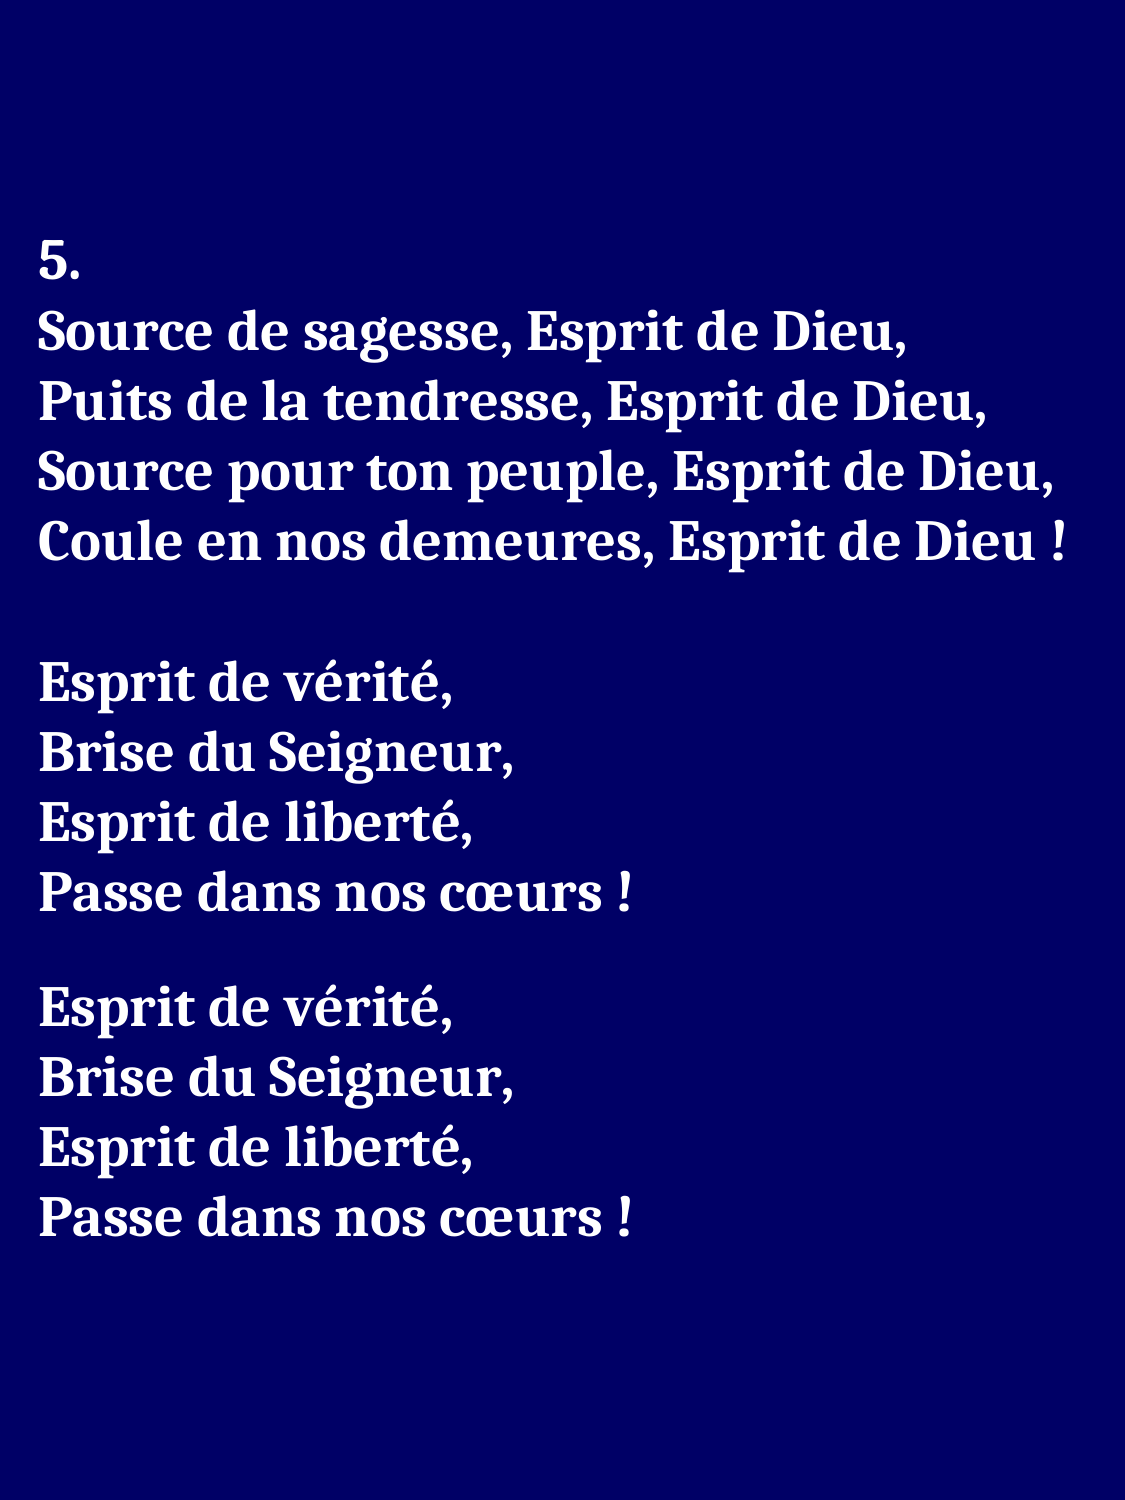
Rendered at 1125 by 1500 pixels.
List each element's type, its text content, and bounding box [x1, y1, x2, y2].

text_box 5. Source de sagesse, Esprit de Dieu, Puits de la tendresse, Esprit de Dieu, Source pour ton peuple, Esprit de Dieu, Coule en nos demeures, Esprit de Dieu ! Esprit de vérité, Brise du Seigneur, Esprit de liberté, Passe dans nos cœurs ! Esprit de vérité, Brise du Seigneur, Esprit de liberté, Passe dans nos cœurs ! [23, 124, 1125, 1468]
